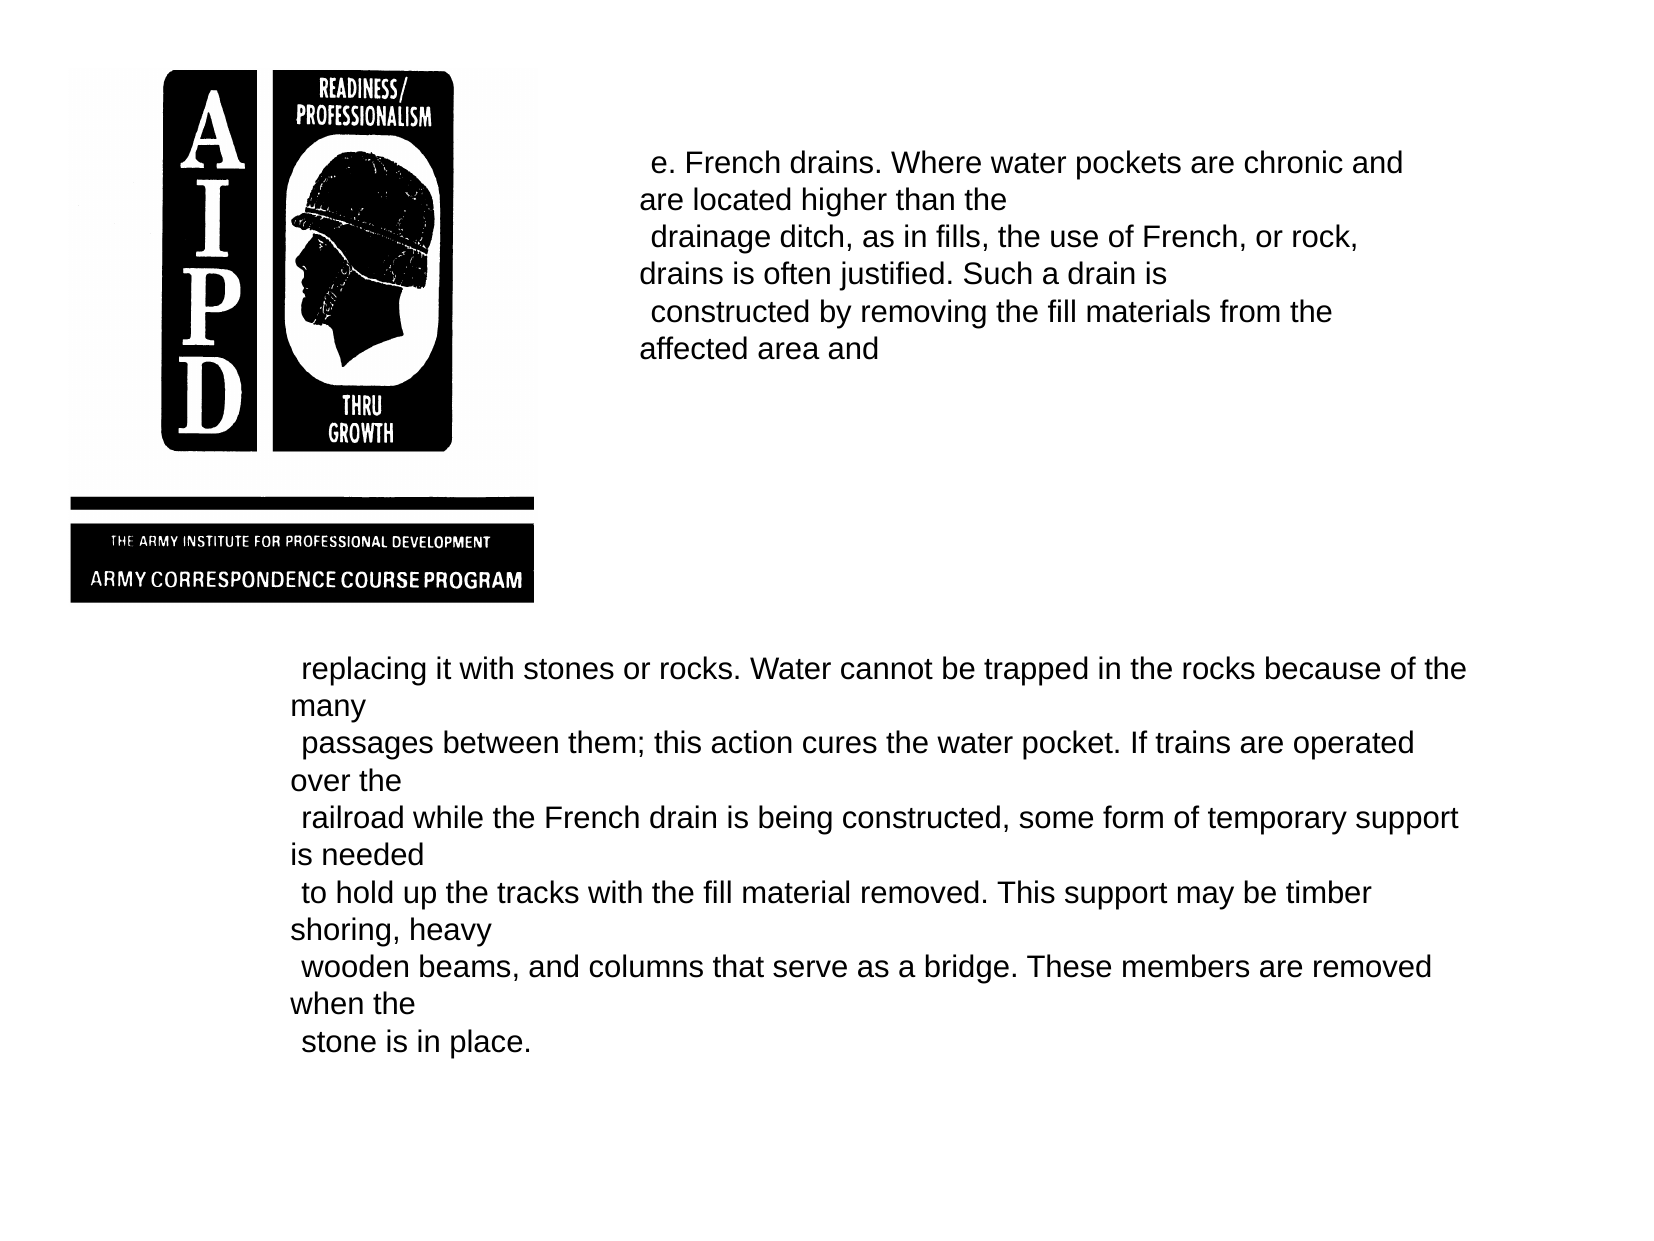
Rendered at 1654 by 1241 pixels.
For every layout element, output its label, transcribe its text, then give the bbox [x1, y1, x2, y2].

picture [68, 68, 538, 607]
text_box replacing it with stones or rocks. Water cannot be trapped in the rocks because of the many passages between them; this action cures the water pocket. If trains are operated over the railroad while the French drain is being constructed, some form of temporary support is needed to hold up the tracks with the fill material removed. This support may be timber shoring, heavy wooden beams, and columns that serve as a bridge. These members are removed when the stone is in place. [275, 640, 1489, 1067]
text_box e. French drains. Where water pockets are chronic and are located higher than the drainage ditch, as in fills, the use of French, or rock, drains is often justified. Such a drain is constructed by removing the fill materials from the affected area and [624, 134, 1452, 374]
